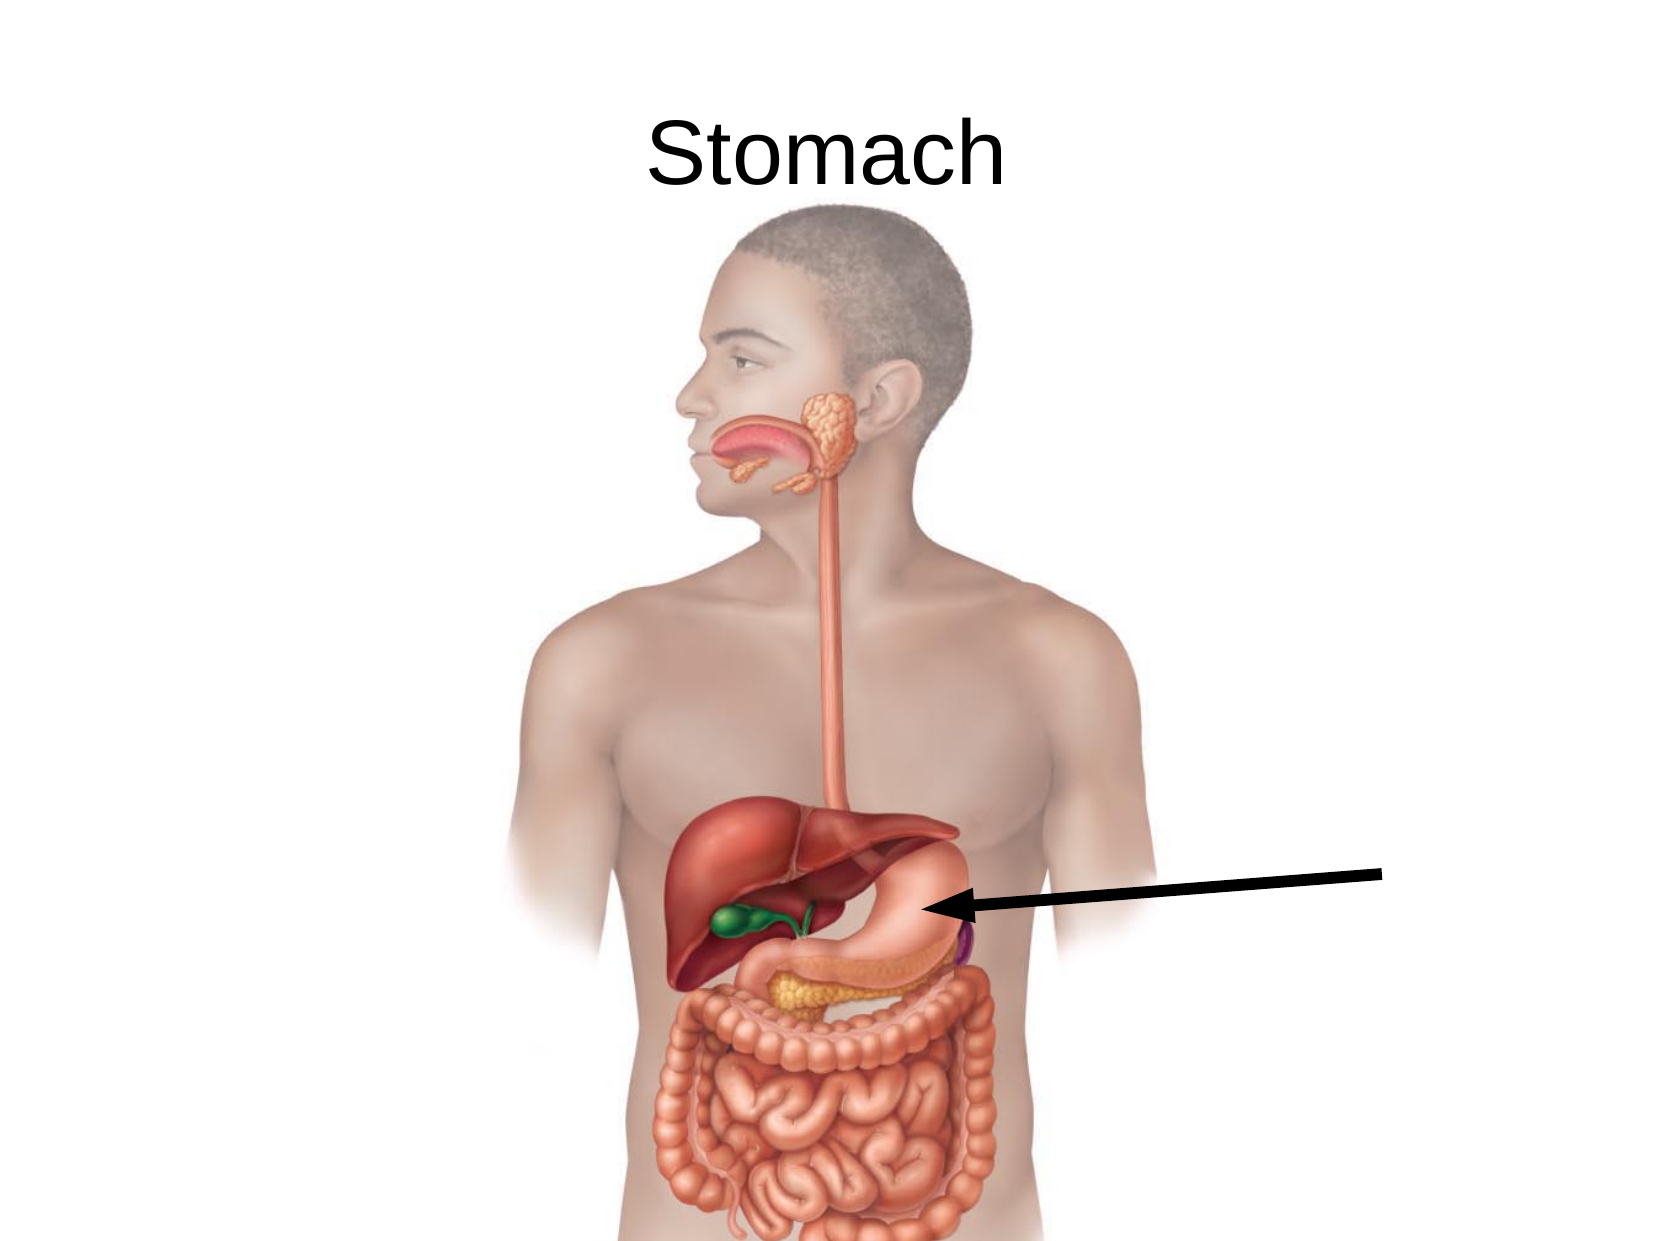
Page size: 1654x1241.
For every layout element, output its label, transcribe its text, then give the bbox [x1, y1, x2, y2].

picture [106, 177, 1654, 1241]
title Stomach [82, 49, 1571, 257]
